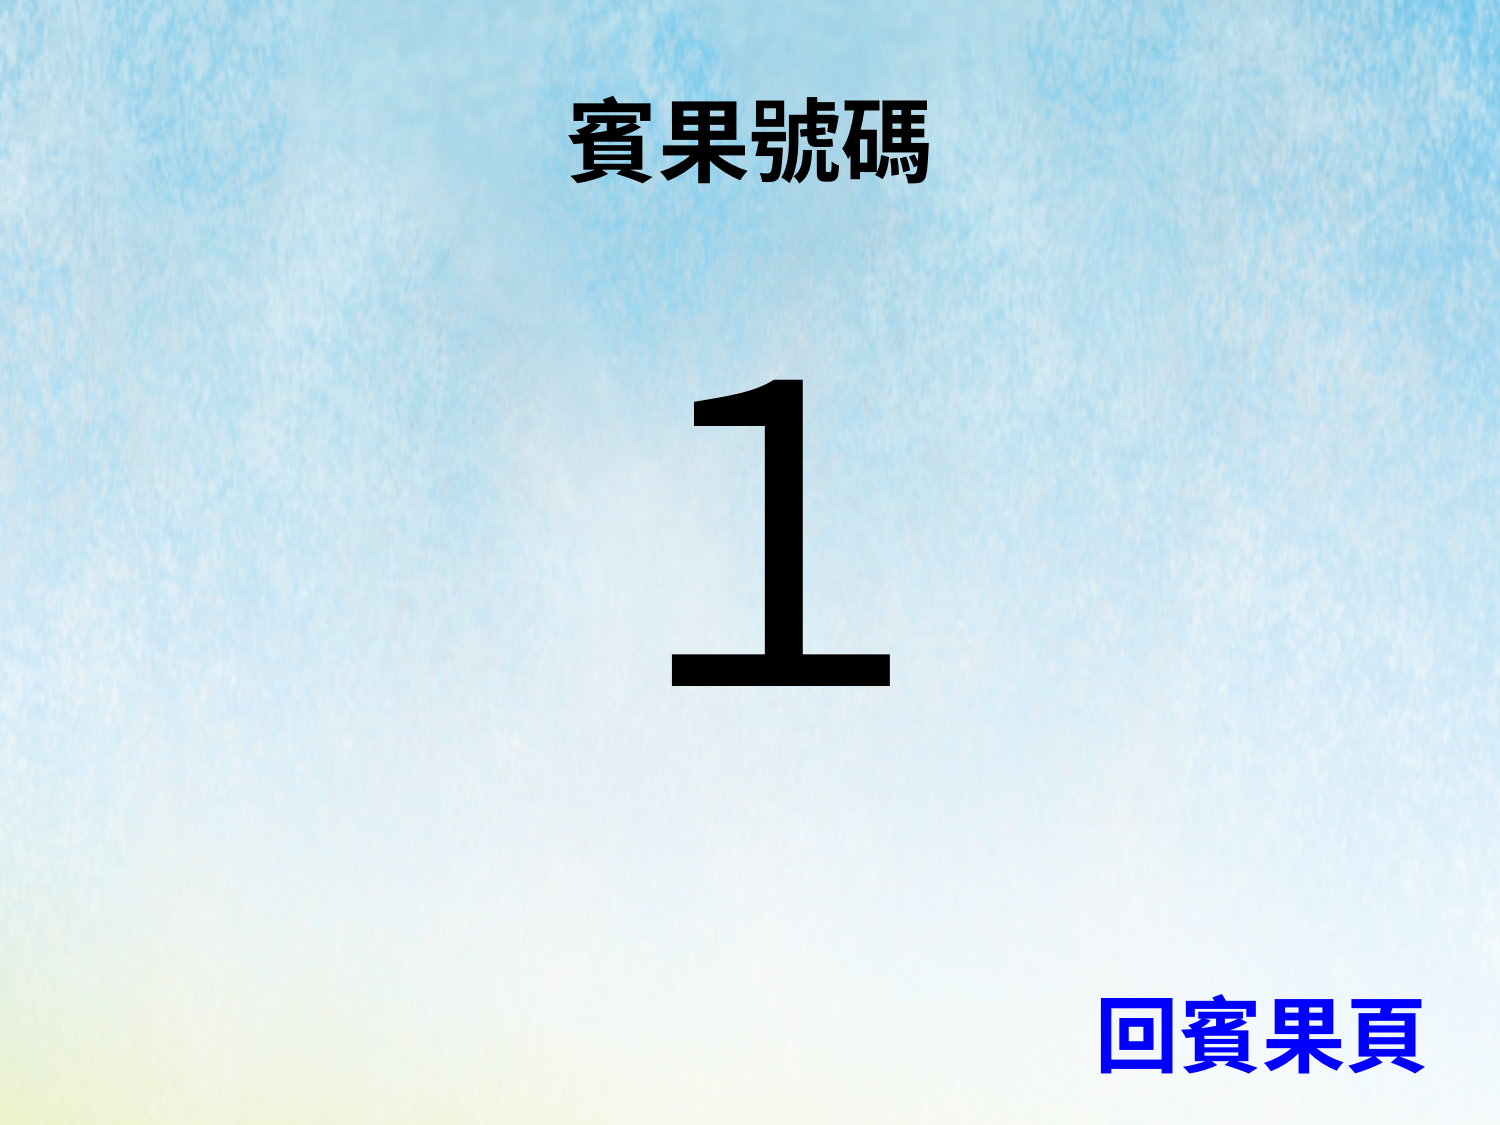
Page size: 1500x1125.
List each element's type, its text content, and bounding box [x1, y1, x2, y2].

text_box 回賓果頁 [1080, 975, 1448, 1093]
list １ [75, 262, 1426, 1005]
title 賓果號碼 [75, 45, 1426, 233]
